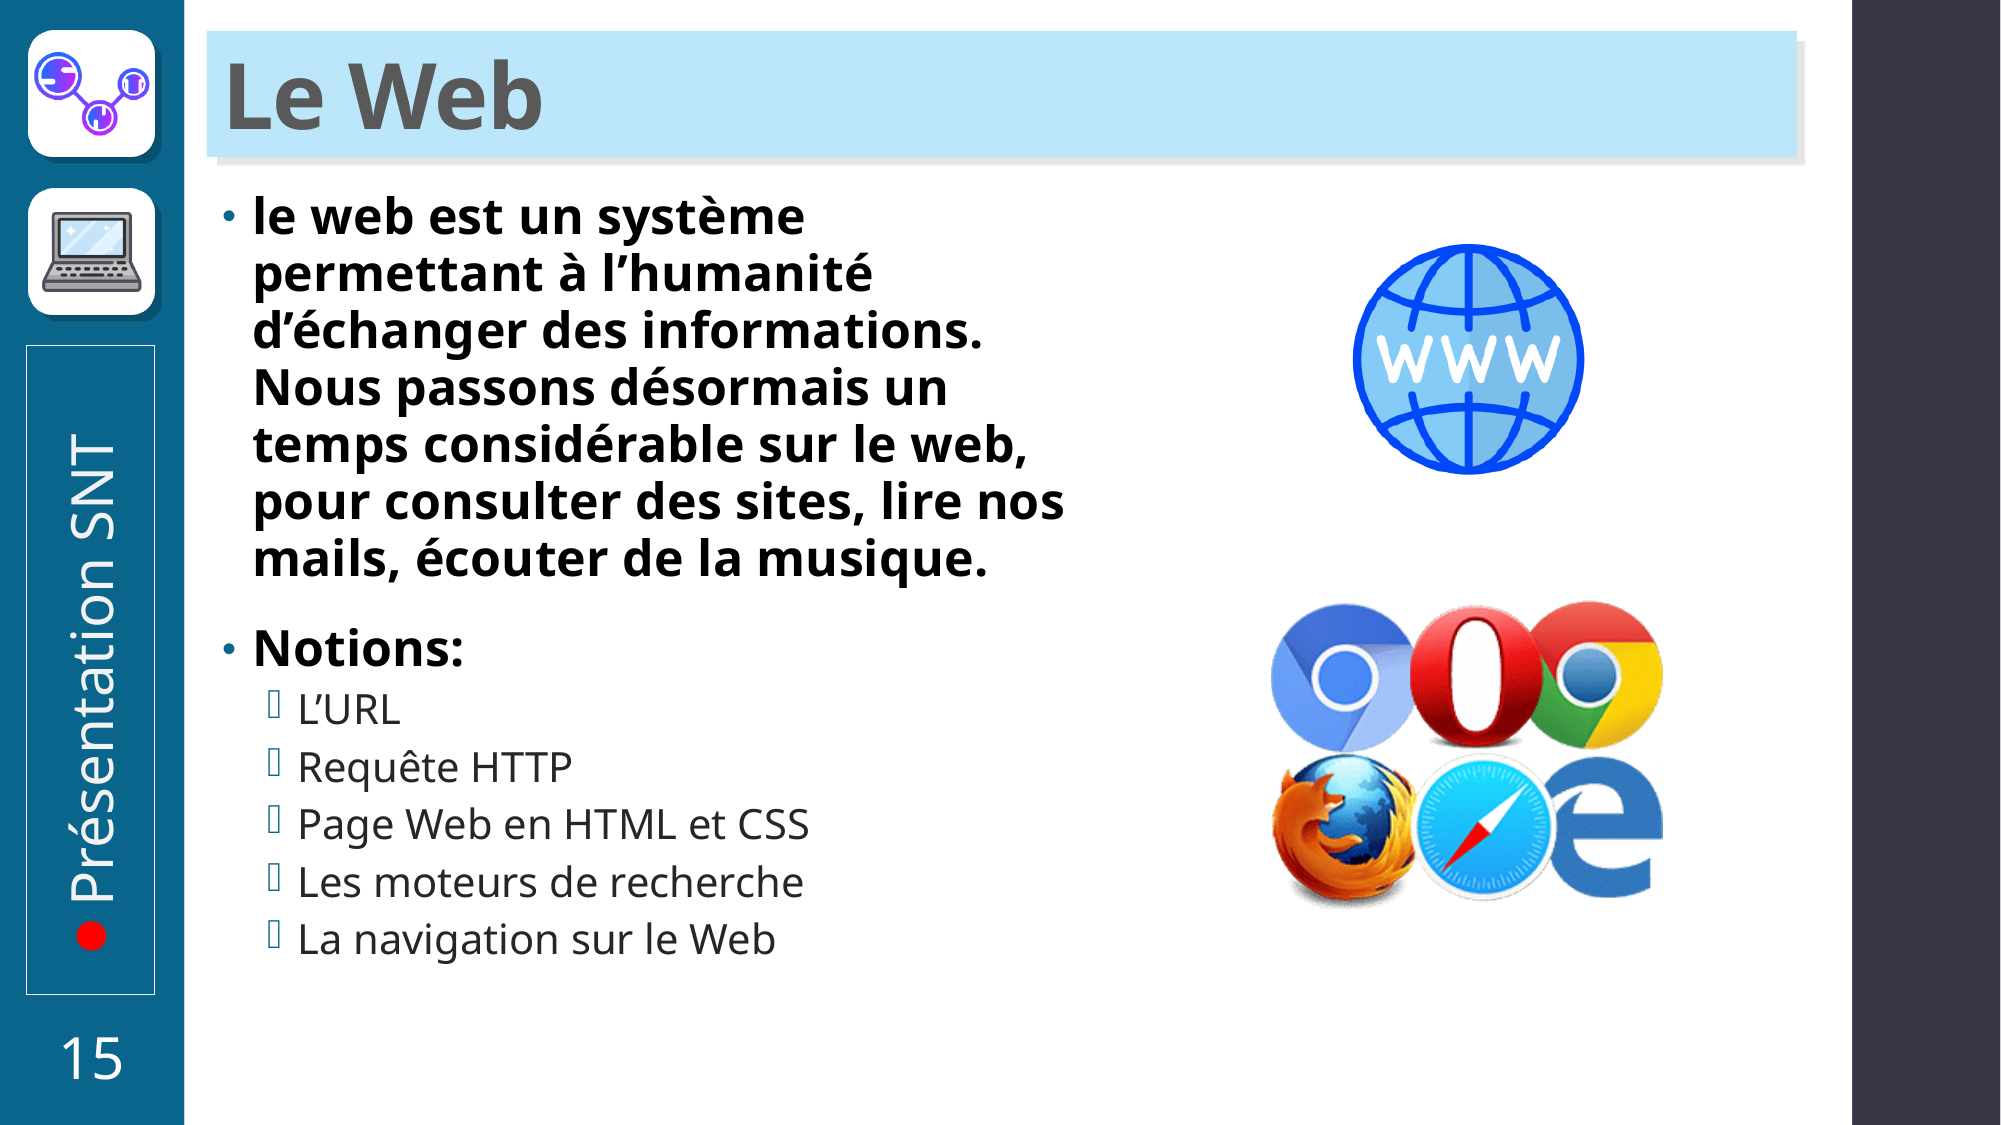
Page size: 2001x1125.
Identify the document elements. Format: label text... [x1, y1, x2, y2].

footer Présentation SNT [26, 345, 155, 995]
picture [29, 31, 154, 156]
picture [1271, 557, 1663, 948]
title Le Web [206, 30, 1797, 157]
slide_number <numéro> [28, 1012, 155, 1110]
list le web est un système permettant à l’humanité d’échanger des informations. Nous passons désormais un temps considérable sur le web, pour consulter des sites, lire nos mails, écouter de la musique. Notions: L’URL Requête HTTP Page Web en HTML et CSS Les moteurs de recherche La navigation sur le Web [206, 181, 1113, 1110]
picture [1328, 219, 1605, 495]
picture [29, 189, 154, 314]
